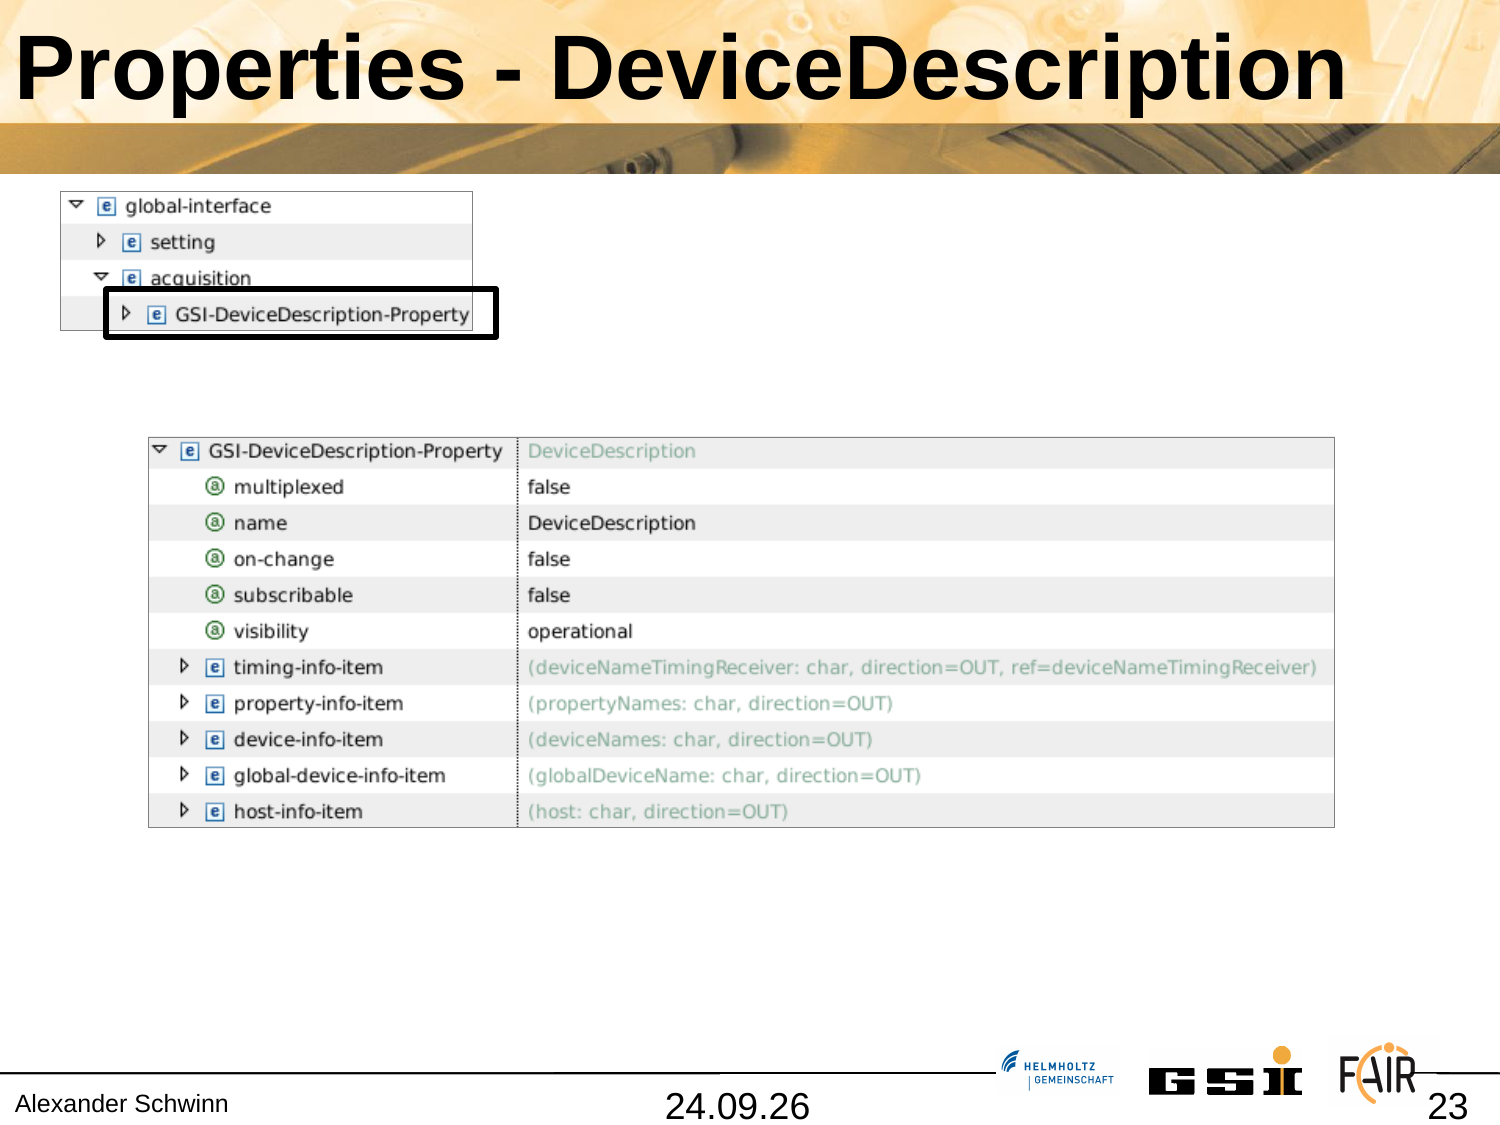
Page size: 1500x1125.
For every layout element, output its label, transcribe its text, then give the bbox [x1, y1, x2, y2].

picture [109, 292, 473, 331]
picture [1328, 1034, 1439, 1106]
picture [996, 1046, 1121, 1095]
picture [60, 191, 473, 331]
picture [0, 126, 1500, 175]
title Properties - DeviceDescription [0, 0, 1500, 126]
picture [1149, 1046, 1302, 1095]
picture [148, 436, 1335, 828]
